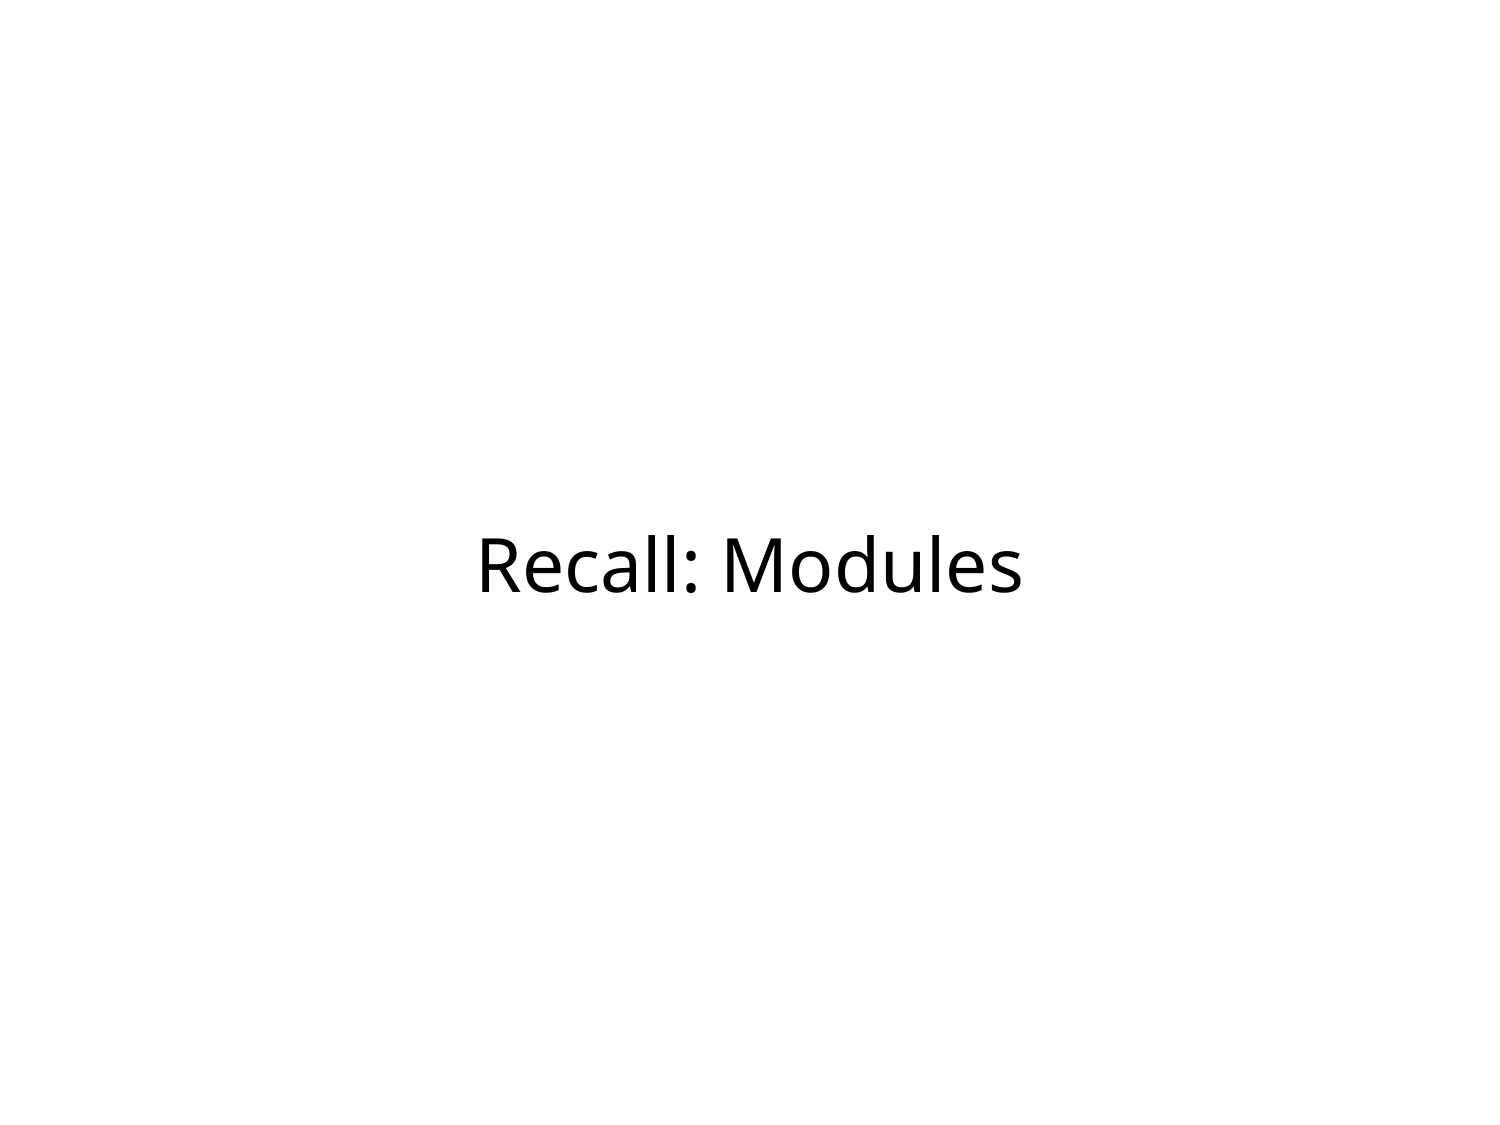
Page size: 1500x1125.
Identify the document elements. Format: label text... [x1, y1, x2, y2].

title Recall: Modules [51, 470, 1449, 655]
